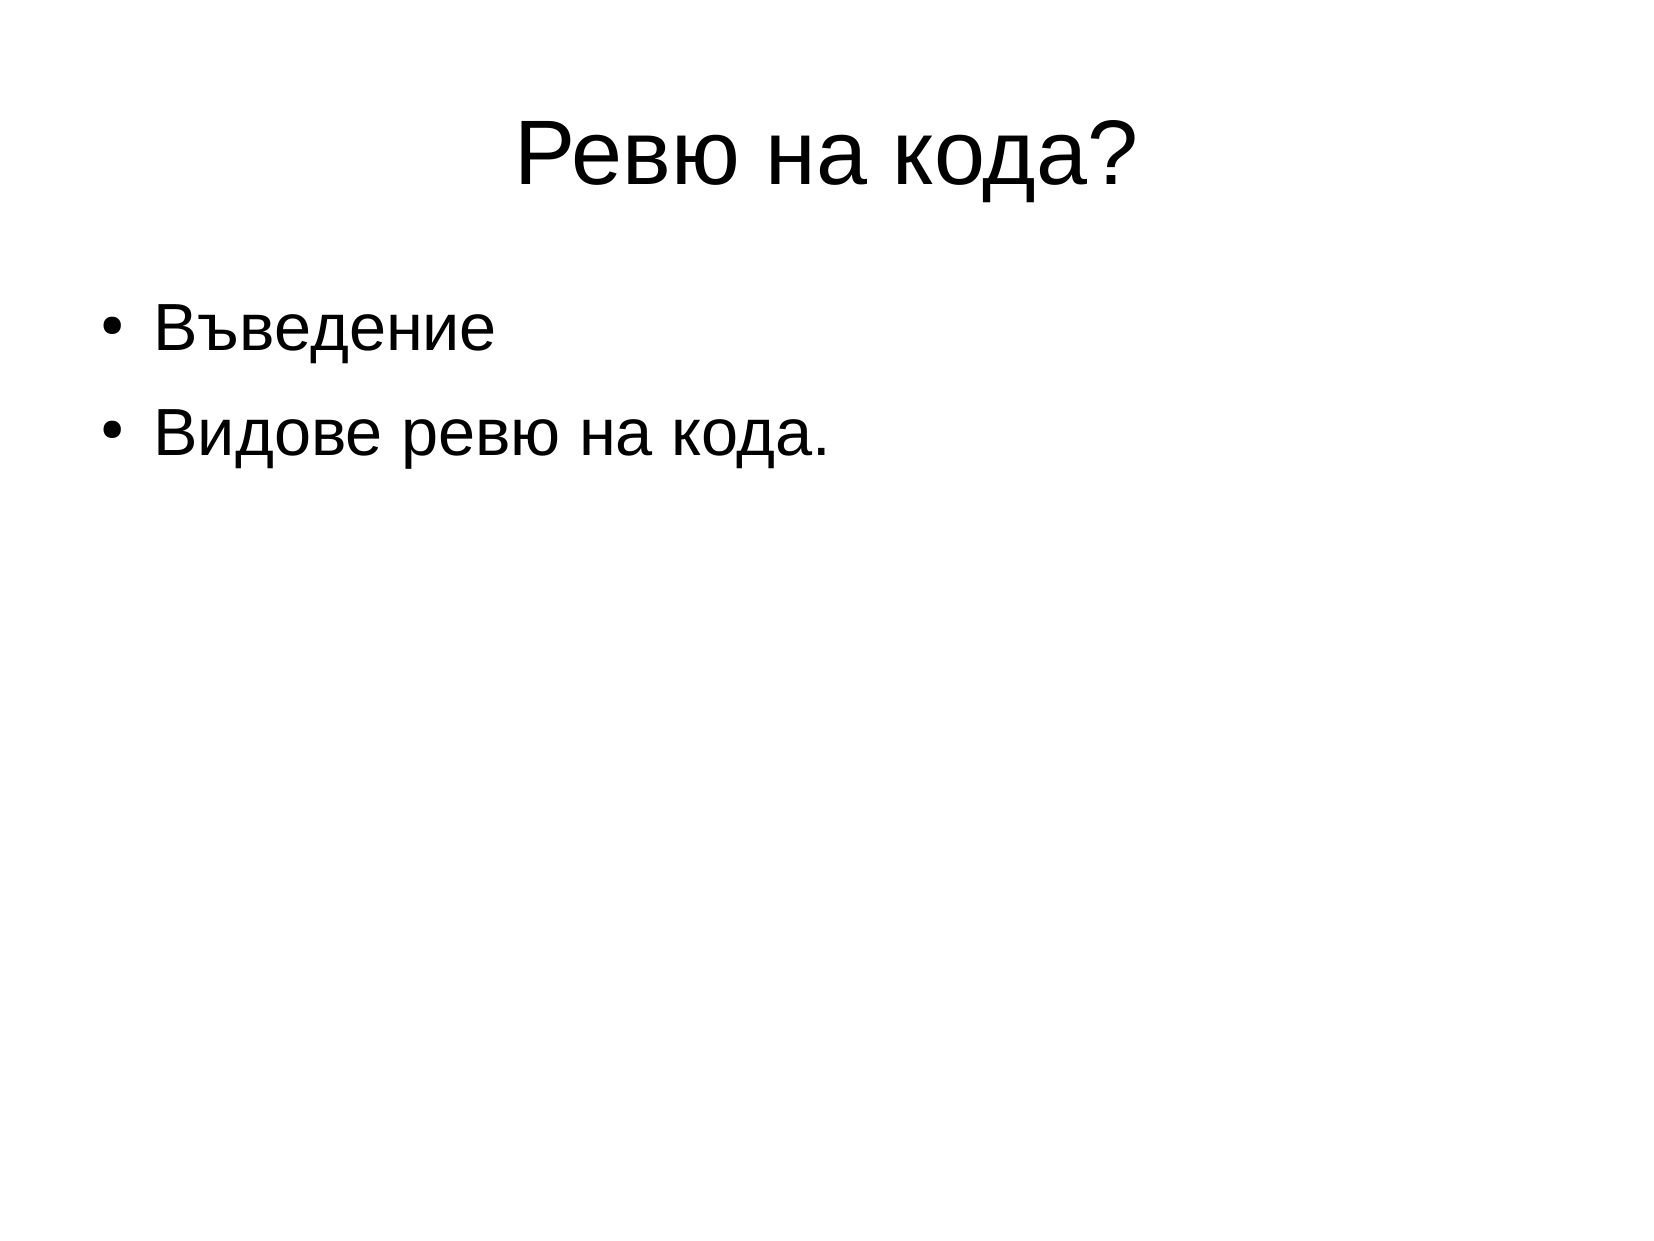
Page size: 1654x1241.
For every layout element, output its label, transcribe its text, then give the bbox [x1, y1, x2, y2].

list Въведение Видове ревю на кода. [82, 290, 1571, 1010]
title Ревю на кода? [82, 49, 1571, 257]
